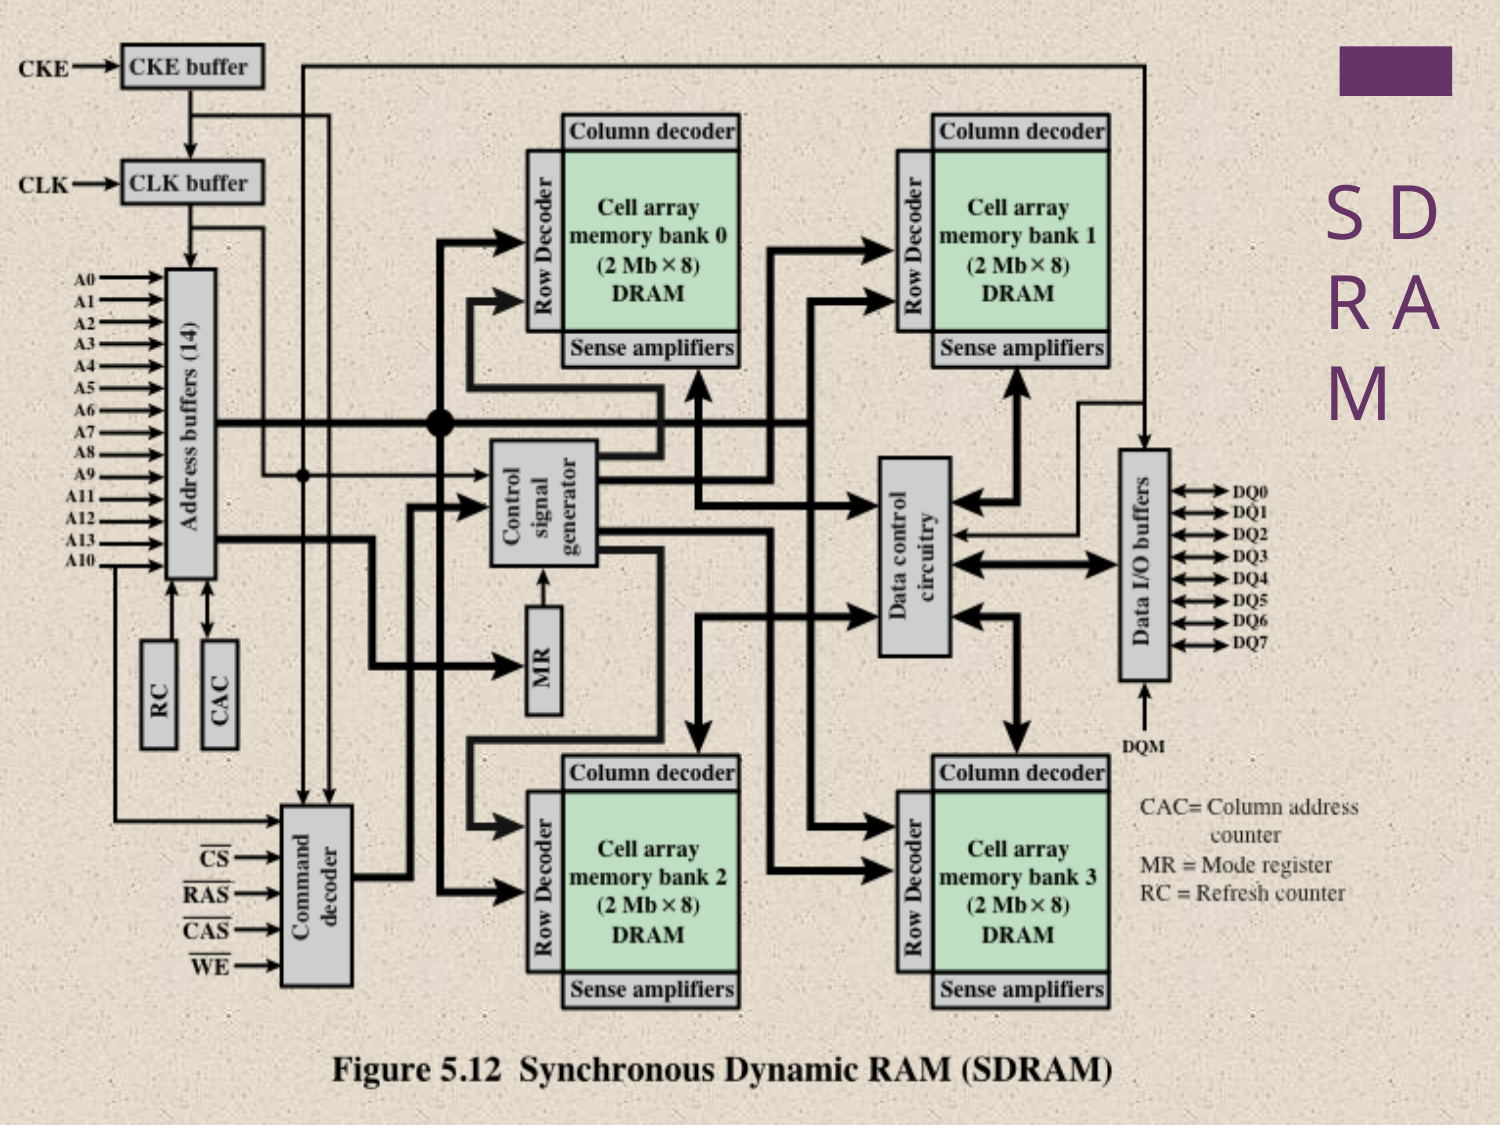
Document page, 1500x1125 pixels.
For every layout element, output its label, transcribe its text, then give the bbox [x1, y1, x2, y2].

title SDRAM [1388, 75, 1500, 525]
picture [0, 0, 1500, 1125]
